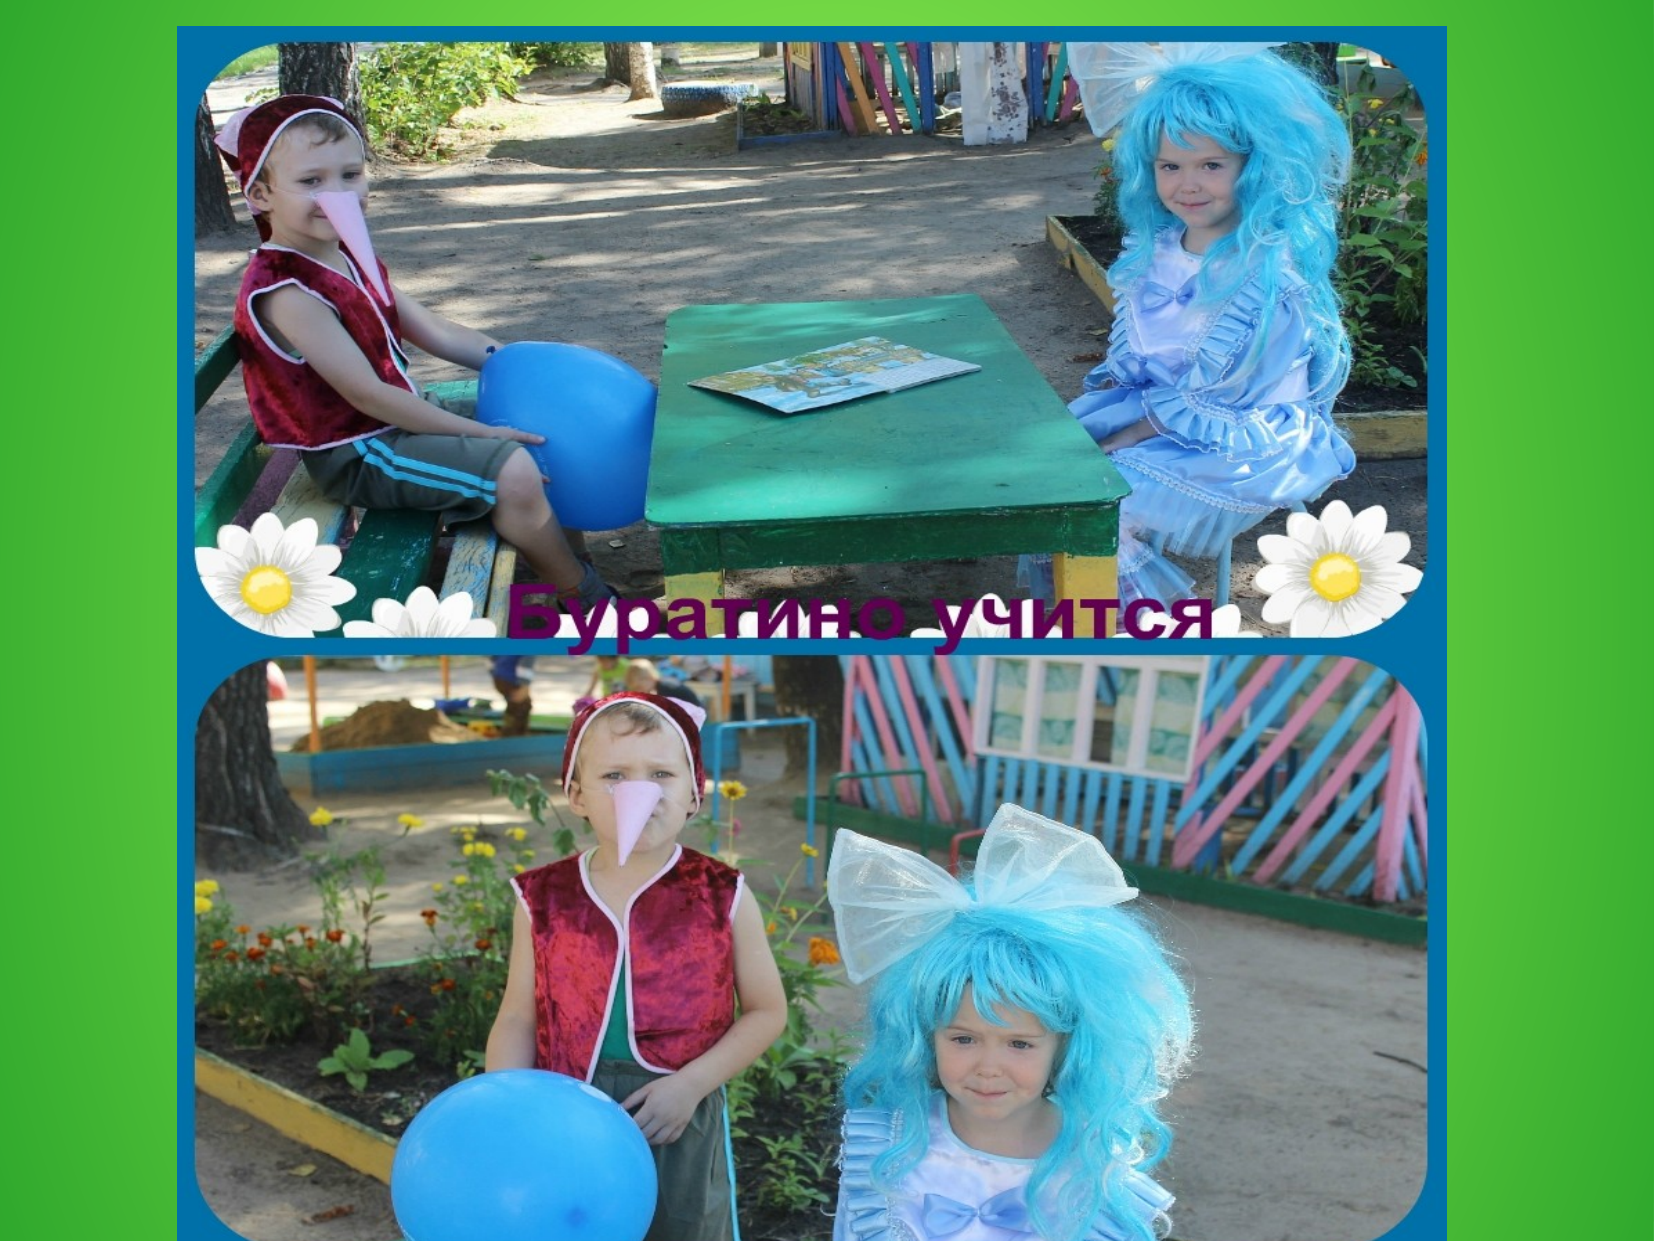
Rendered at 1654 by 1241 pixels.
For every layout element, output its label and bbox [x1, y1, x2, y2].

picture [189, 36, 1430, 1241]
